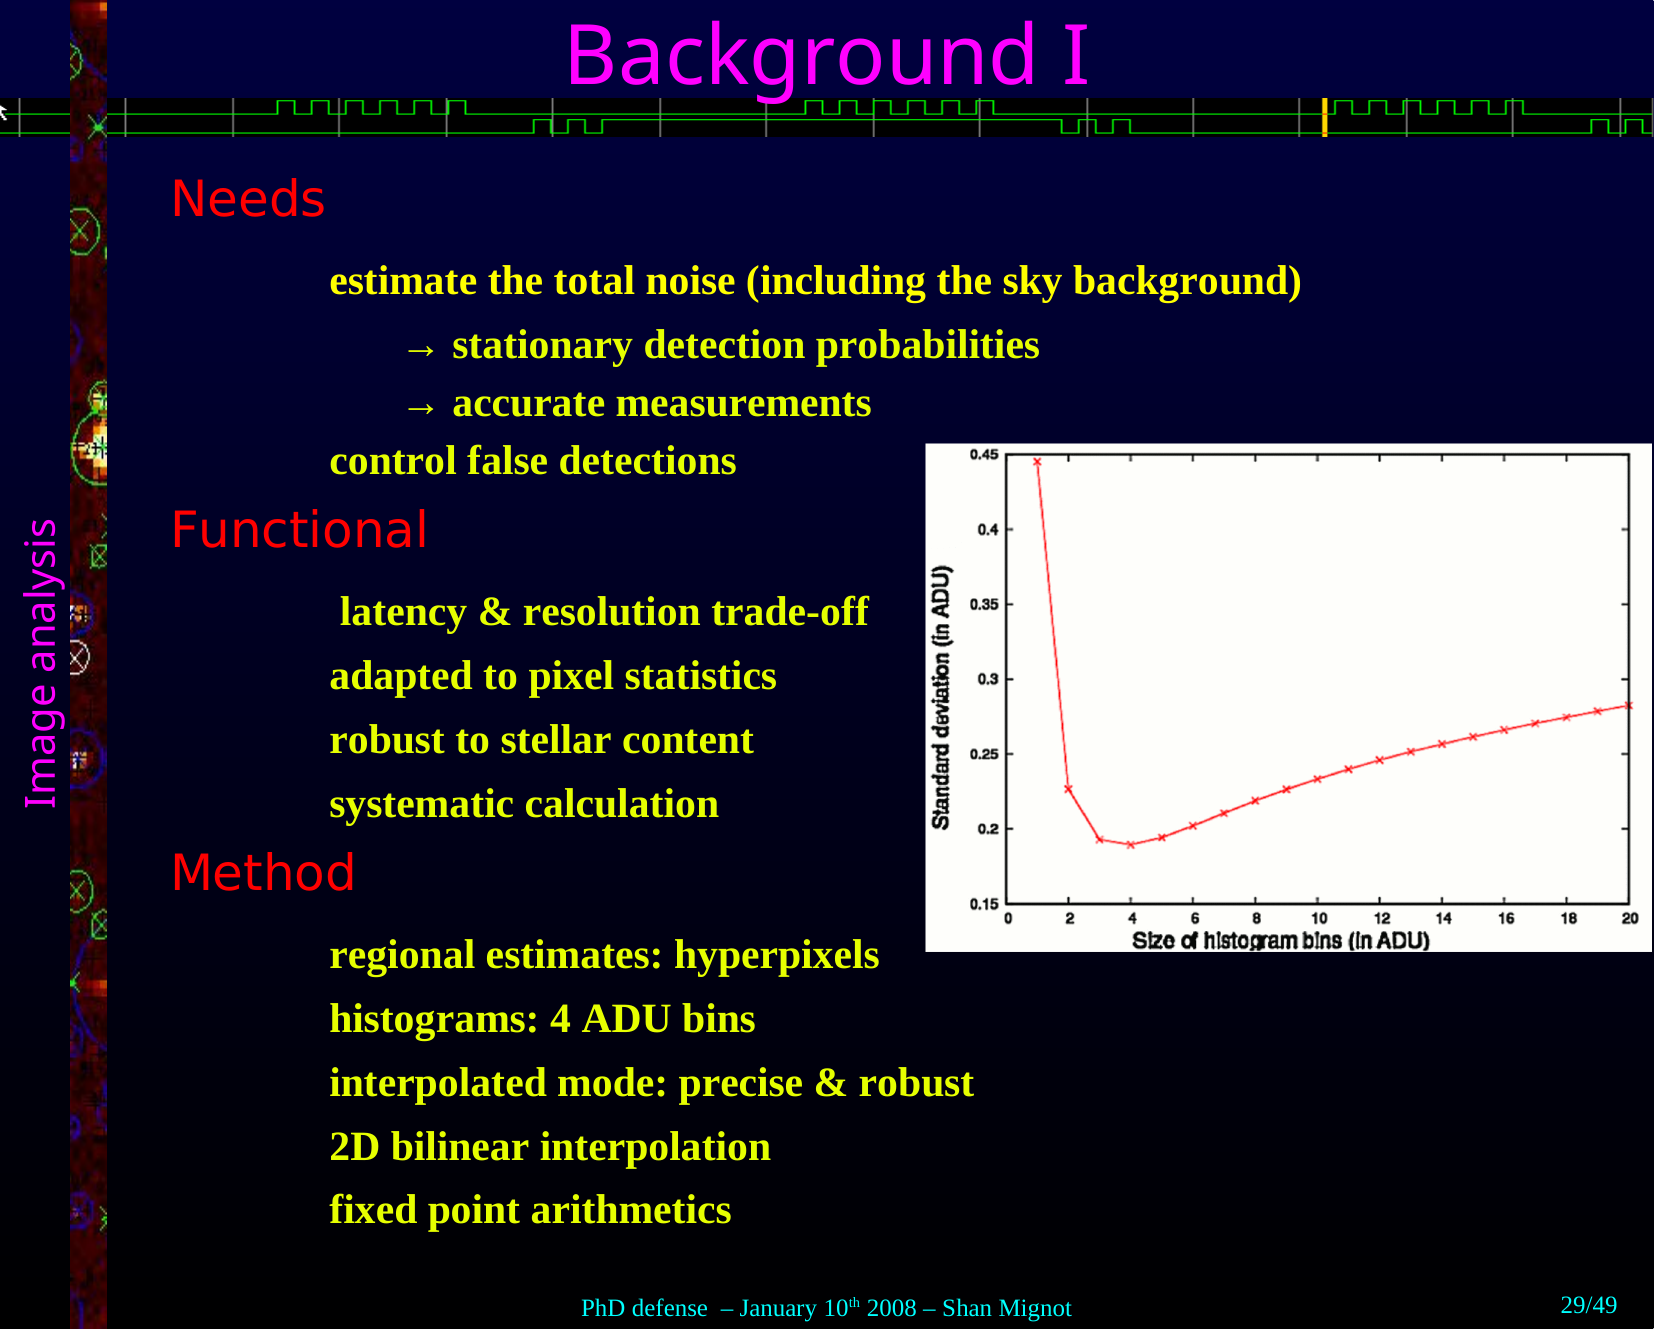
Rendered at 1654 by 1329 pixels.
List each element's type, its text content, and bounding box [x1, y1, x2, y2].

title Background I [137, 0, 1534, 163]
text_box <number>/49 [1521, 1273, 1654, 1329]
title Image analysis [0, 0, 137, 1329]
picture [1534, 98, 1654, 137]
picture [925, 443, 1652, 952]
text_box PhD defense – January 10th 2008 – Shan Mignot [75, 1251, 1579, 1329]
list Needs estimate the total noise (including the sky background) → stationary detection probabilities → accurate measurements control false detections Functional latency & resolution trade-off adapted to pixel statistics robust to stellar content systematic calculation Method regional estimates: hyperpixels histograms: 4 ADU bins interpolated mode: precise & robust 2D bilinear interpolation fixed point arithmetics [152, 169, 1609, 1273]
